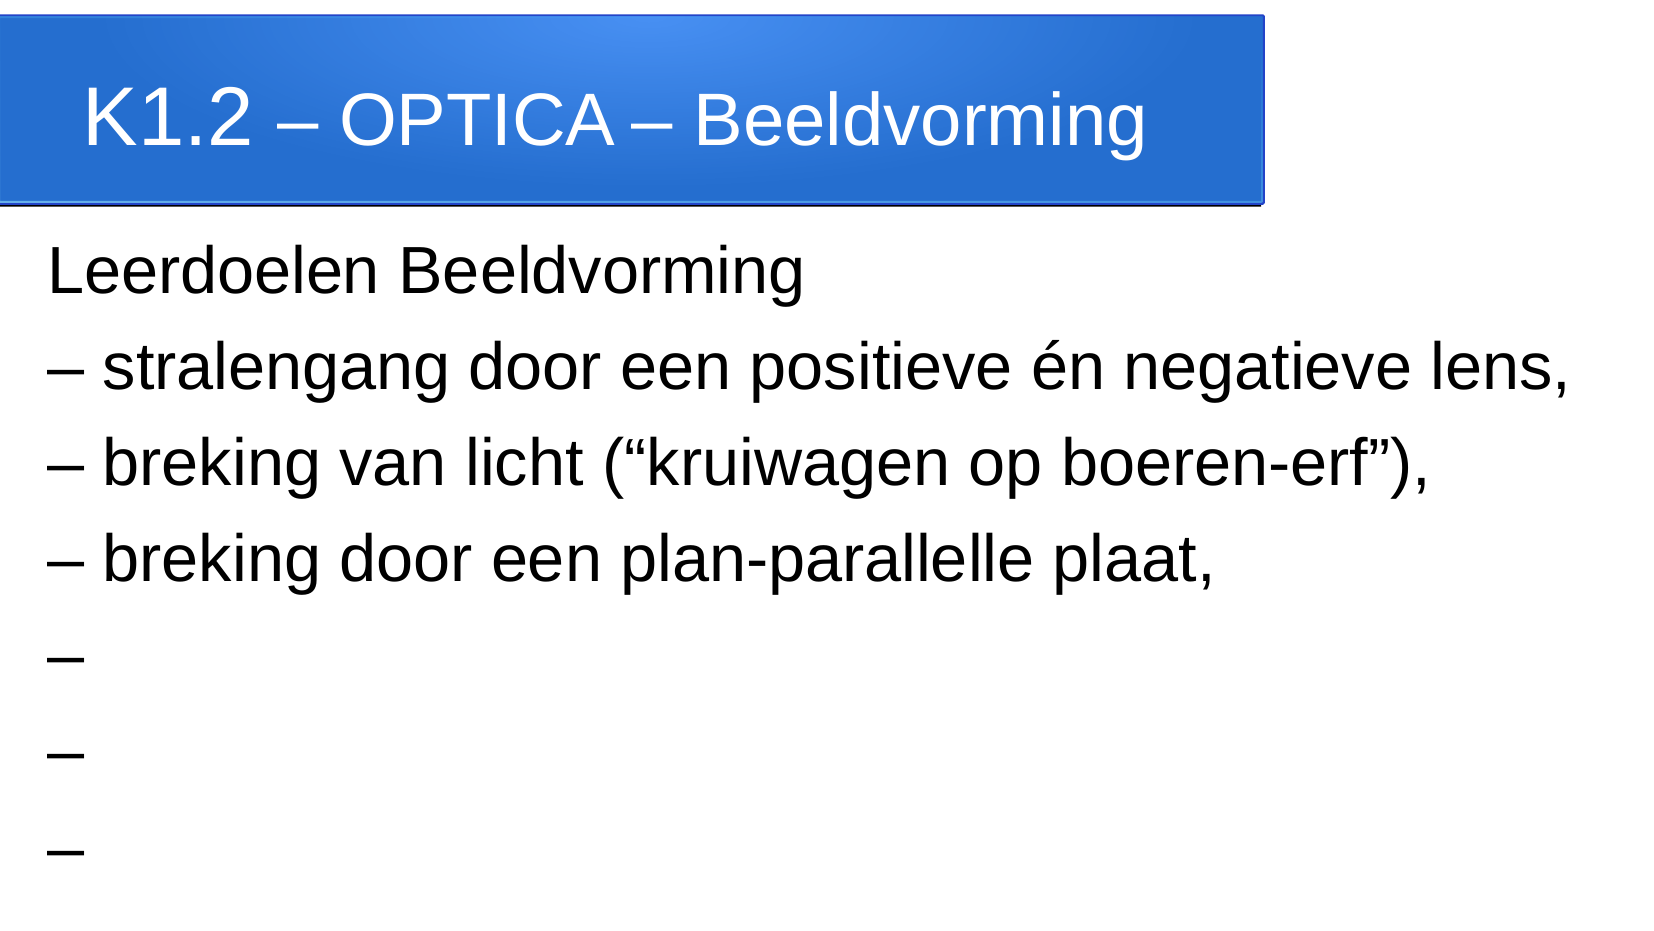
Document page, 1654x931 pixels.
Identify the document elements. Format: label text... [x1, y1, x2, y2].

title K1.2 – OPTICA – Beeldvorming [82, 35, 1235, 189]
subtitle Leerdoelen Beeldvorming – stralengang door een positieve én negatieve lens, – breking van licht (“kruiwagen op boeren-erf”), – breking door een plan-parallelle plaat, – constructie stralengang, – (on)scherp, – berekeningen. [47, 236, 1607, 922]
